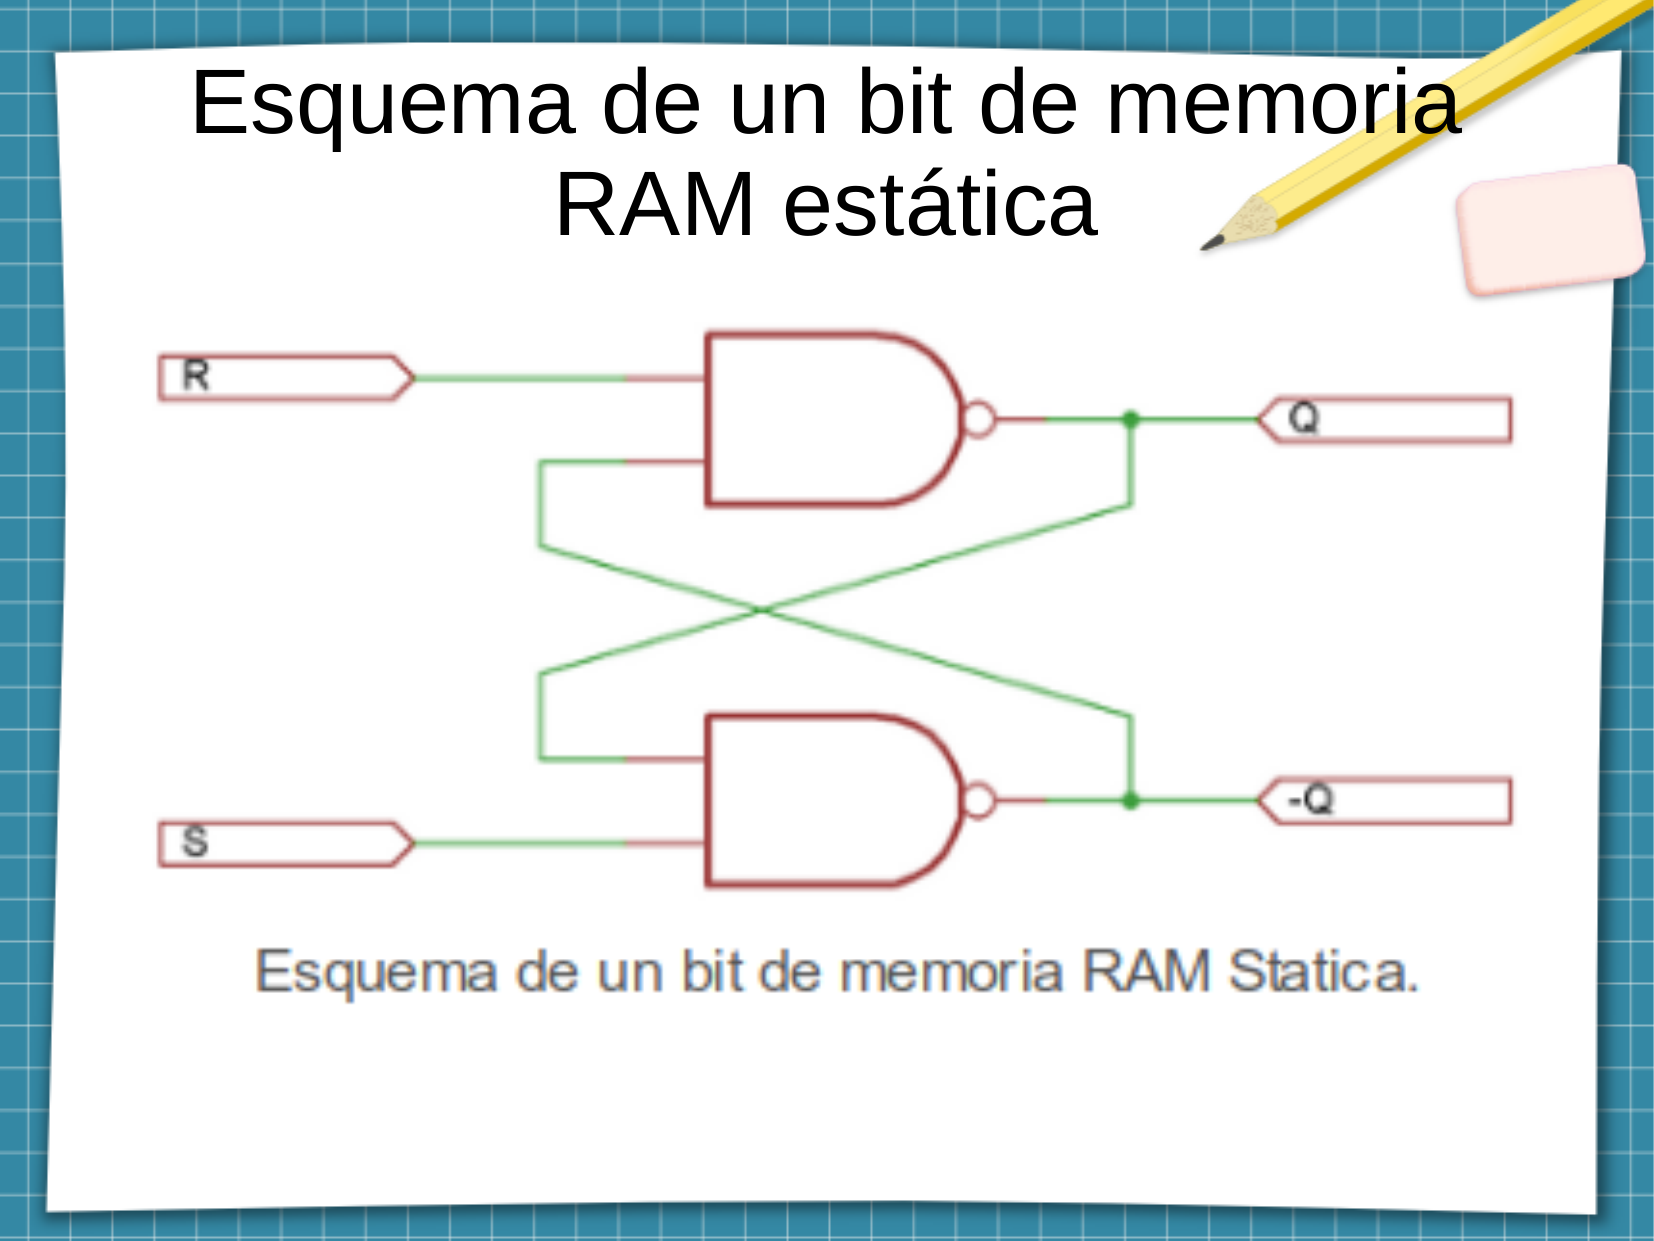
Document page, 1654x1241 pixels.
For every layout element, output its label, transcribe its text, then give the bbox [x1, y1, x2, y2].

picture [0, 0, 1654, 1241]
title Esquema de un bit de memoria RAM estática [82, 49, 1571, 257]
